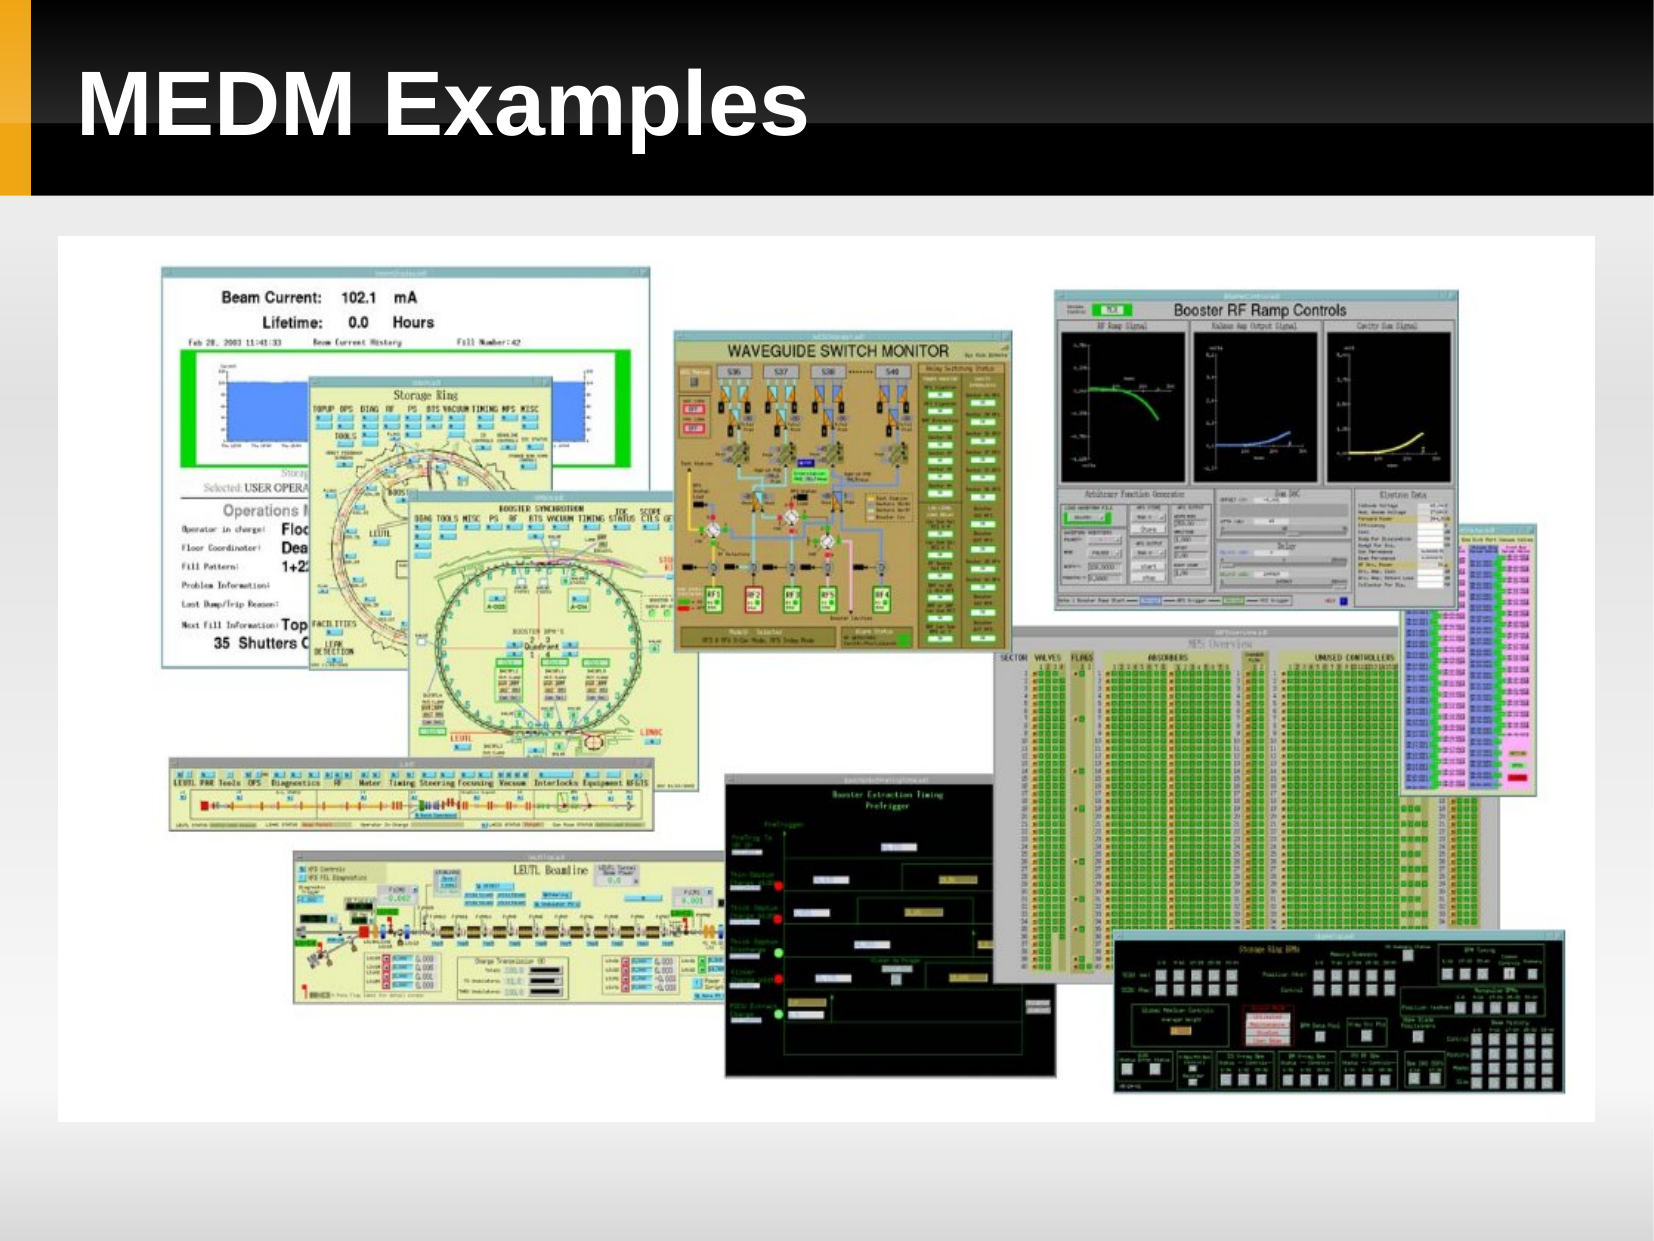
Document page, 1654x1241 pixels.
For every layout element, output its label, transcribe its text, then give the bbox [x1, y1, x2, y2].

title MEDM Examples [76, 7, 1565, 200]
picture [0, 0, 1654, 1241]
